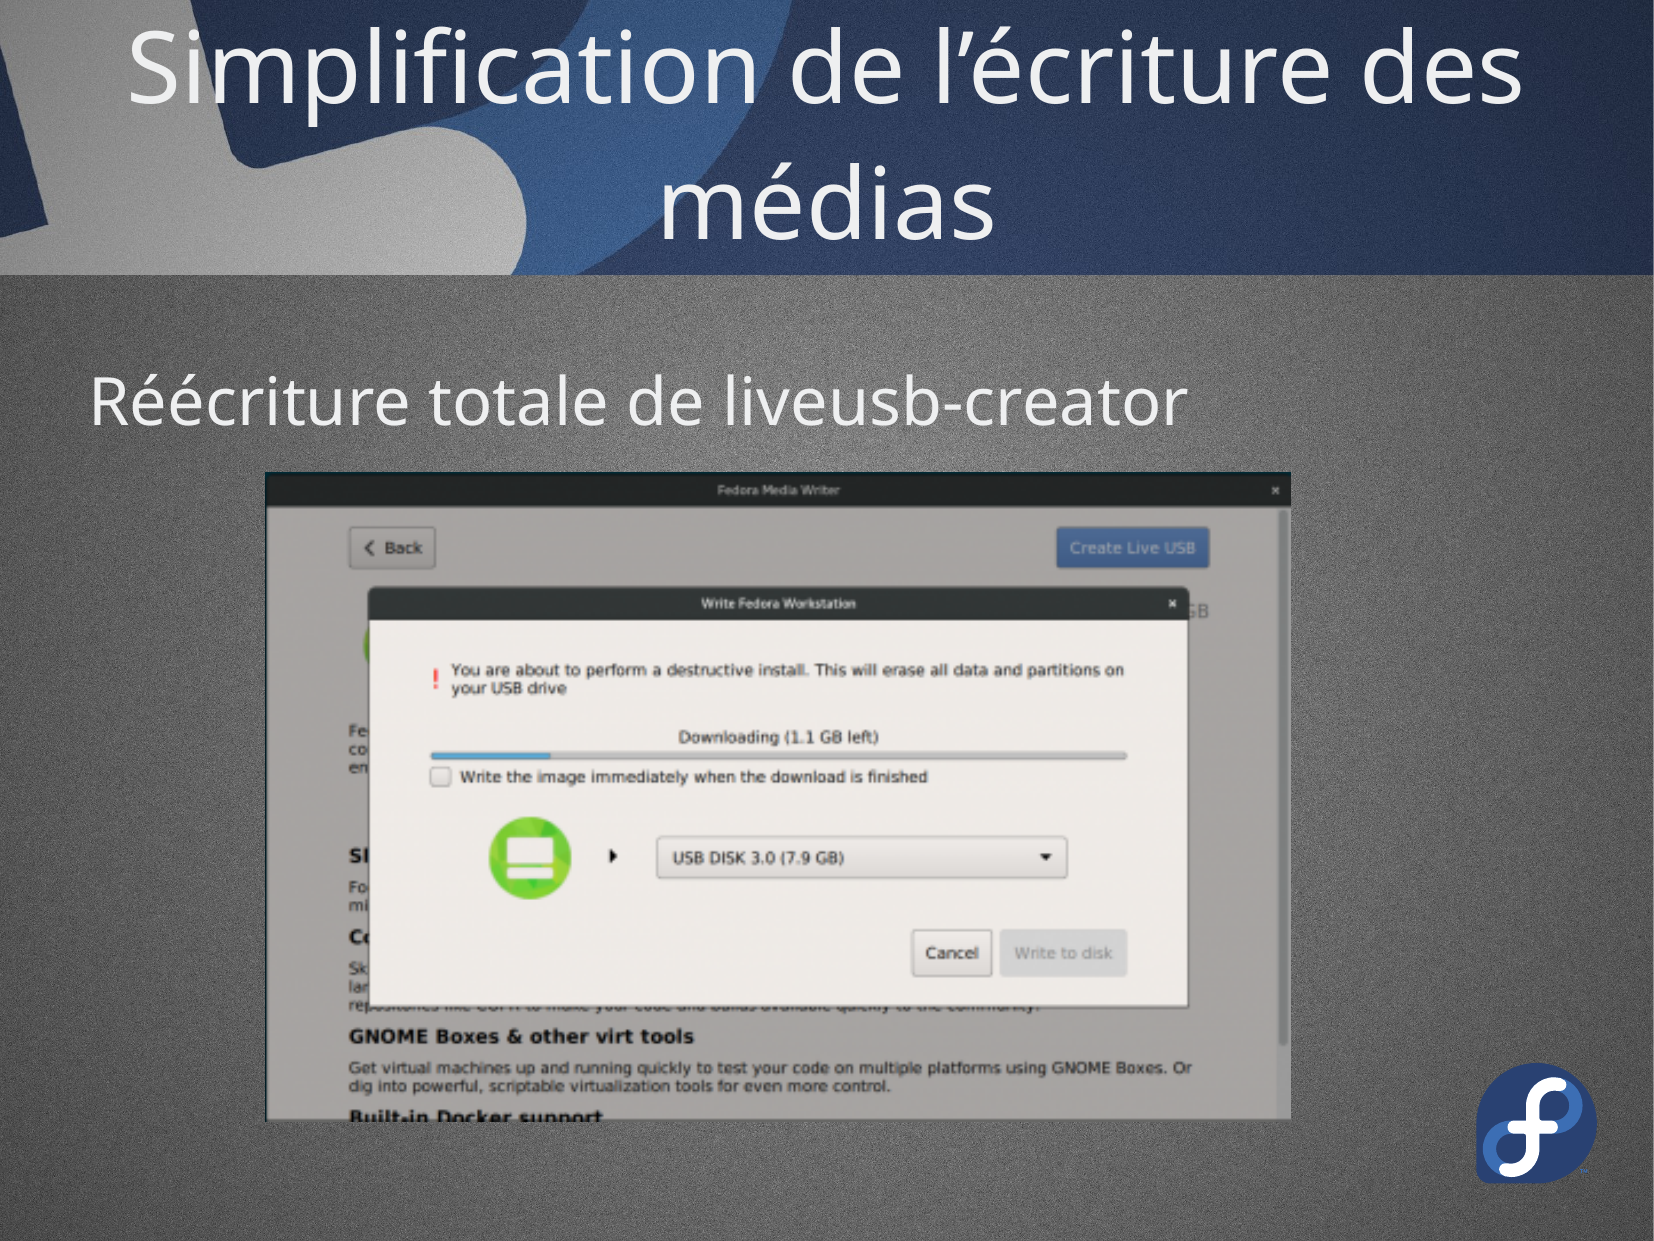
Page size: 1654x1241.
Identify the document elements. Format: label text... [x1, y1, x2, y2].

title Simplification de l’écriture des médias [88, 29, 1565, 237]
list Réécriture totale de liveusb-creator [88, 354, 1565, 1063]
picture [0, 0, 1654, 1241]
